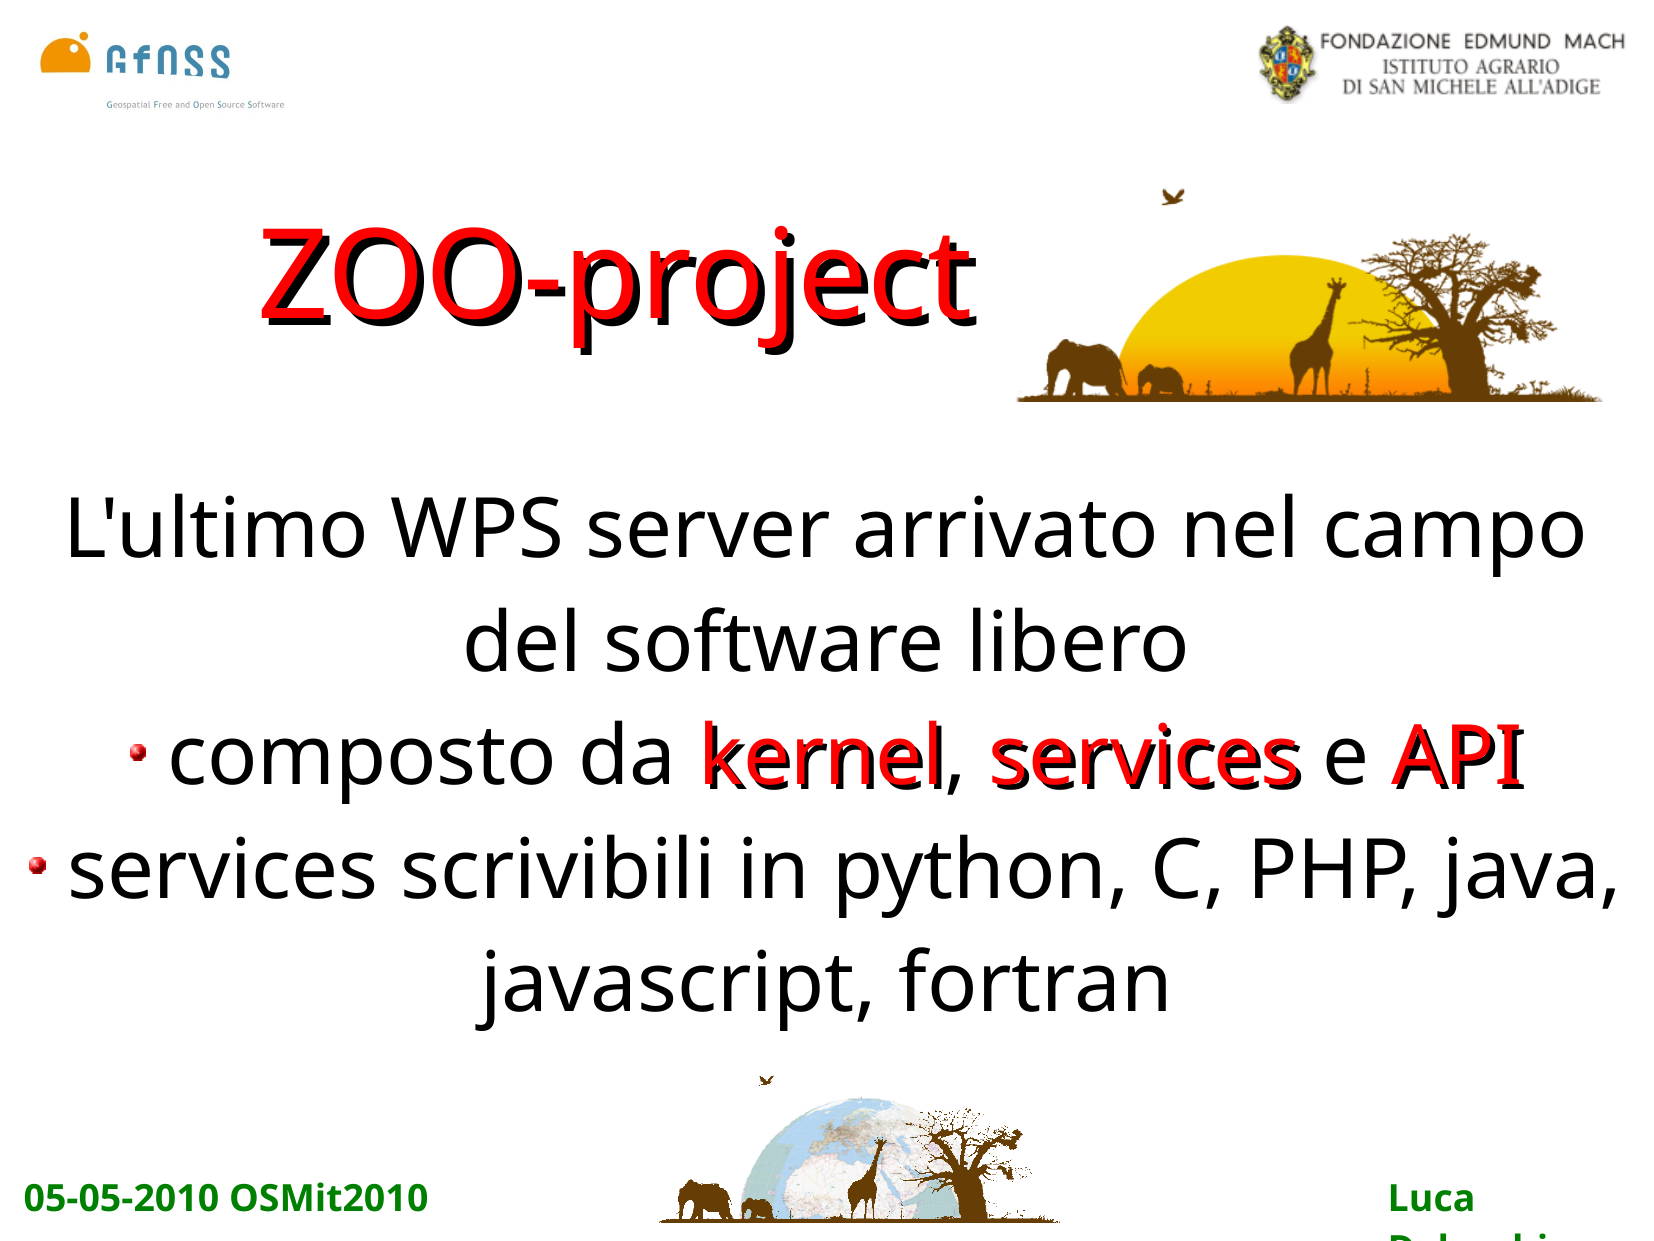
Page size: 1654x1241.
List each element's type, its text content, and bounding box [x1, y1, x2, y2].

picture [29, 25, 296, 119]
picture [1015, 165, 1607, 402]
text_box ZOO-project L'ultimo WPS server arrivato nel campo del software libero composto da kernel, services e API services scrivibili in python, C, PHP, java, javascript, fortran [0, 177, 1654, 942]
picture [1257, 25, 1627, 104]
picture [655, 1057, 1069, 1223]
